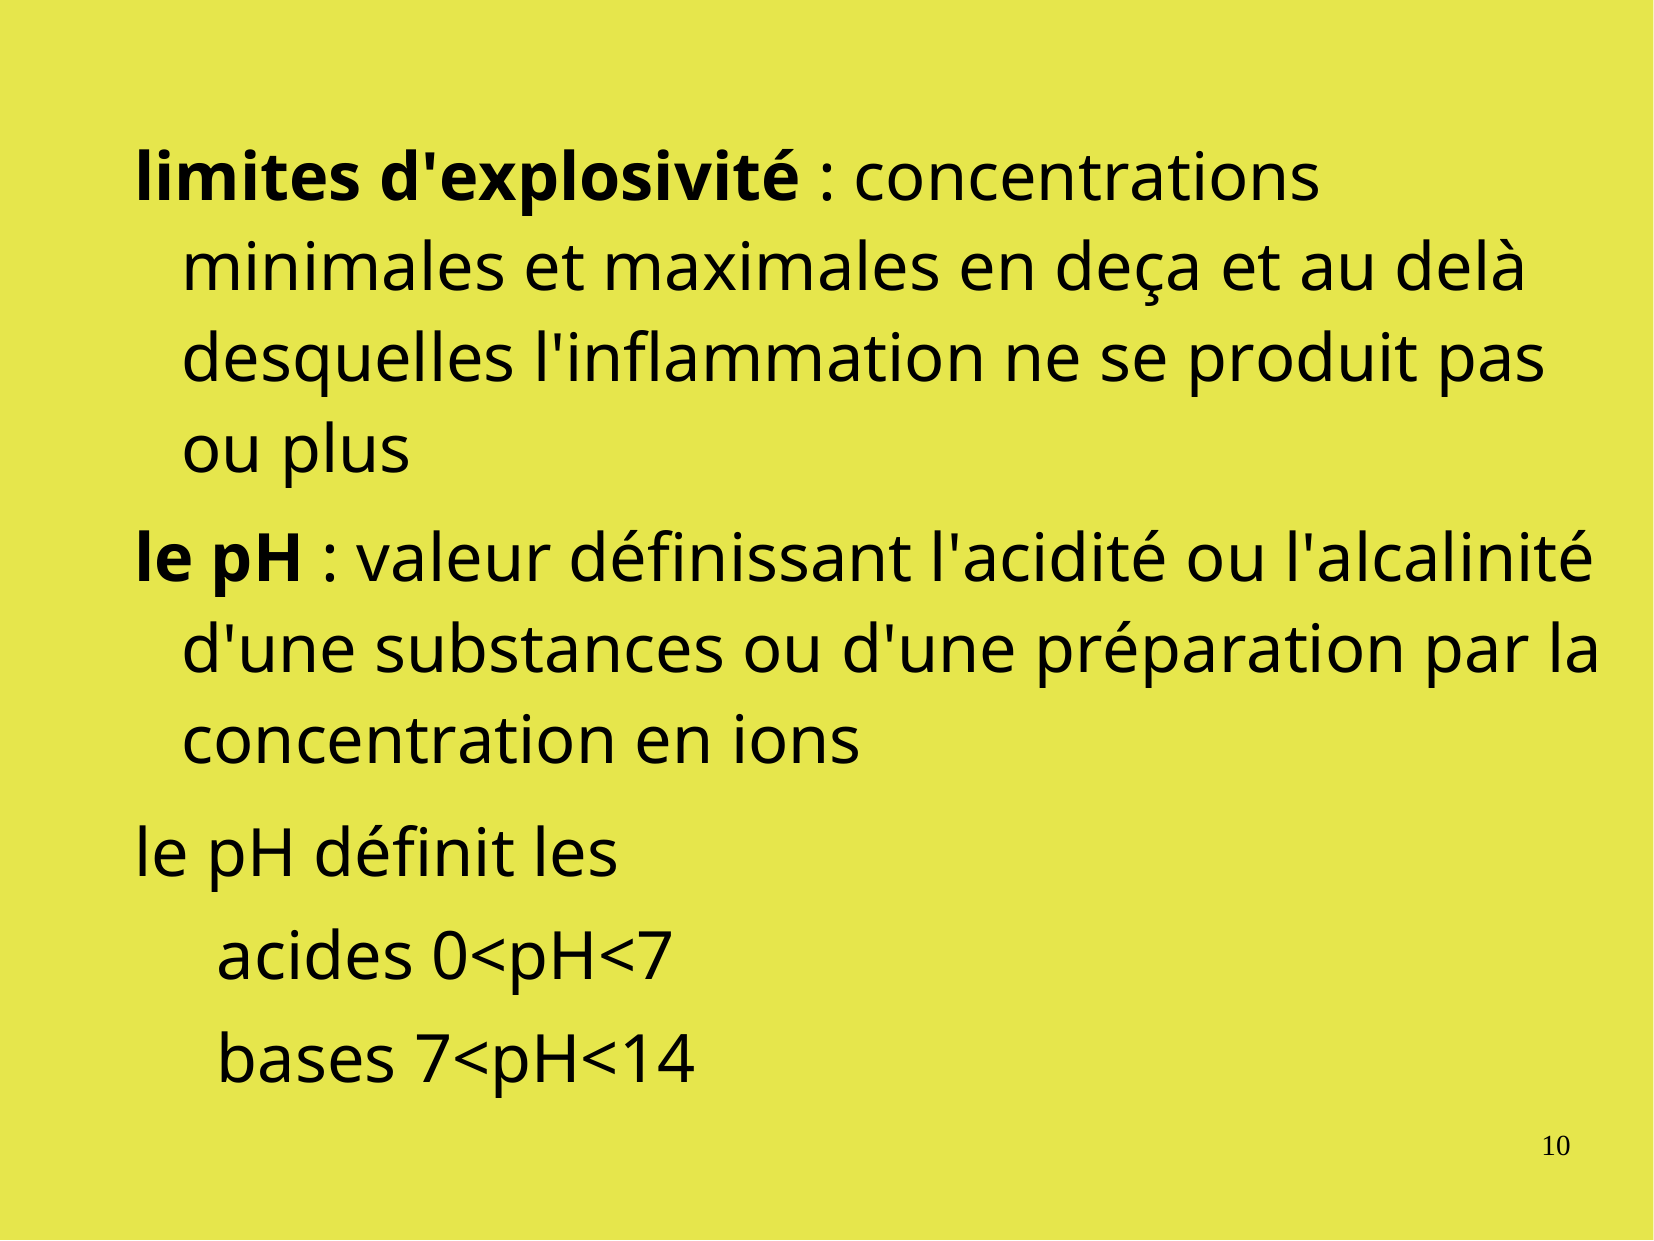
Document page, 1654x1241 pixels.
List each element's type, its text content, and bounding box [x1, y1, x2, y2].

text_box limites d'explosivité : concentrations minimales et maximales en deça et au delà desquelles l'inflammation ne se produit pas ou plus le pH : valeur définissant l'acidité ou l'alcalinité d'une substances ou d'une préparation par la concentration en ions le pH définit les acides 0<pH<7 bases 7<pH<14 [24, 121, 1654, 1132]
